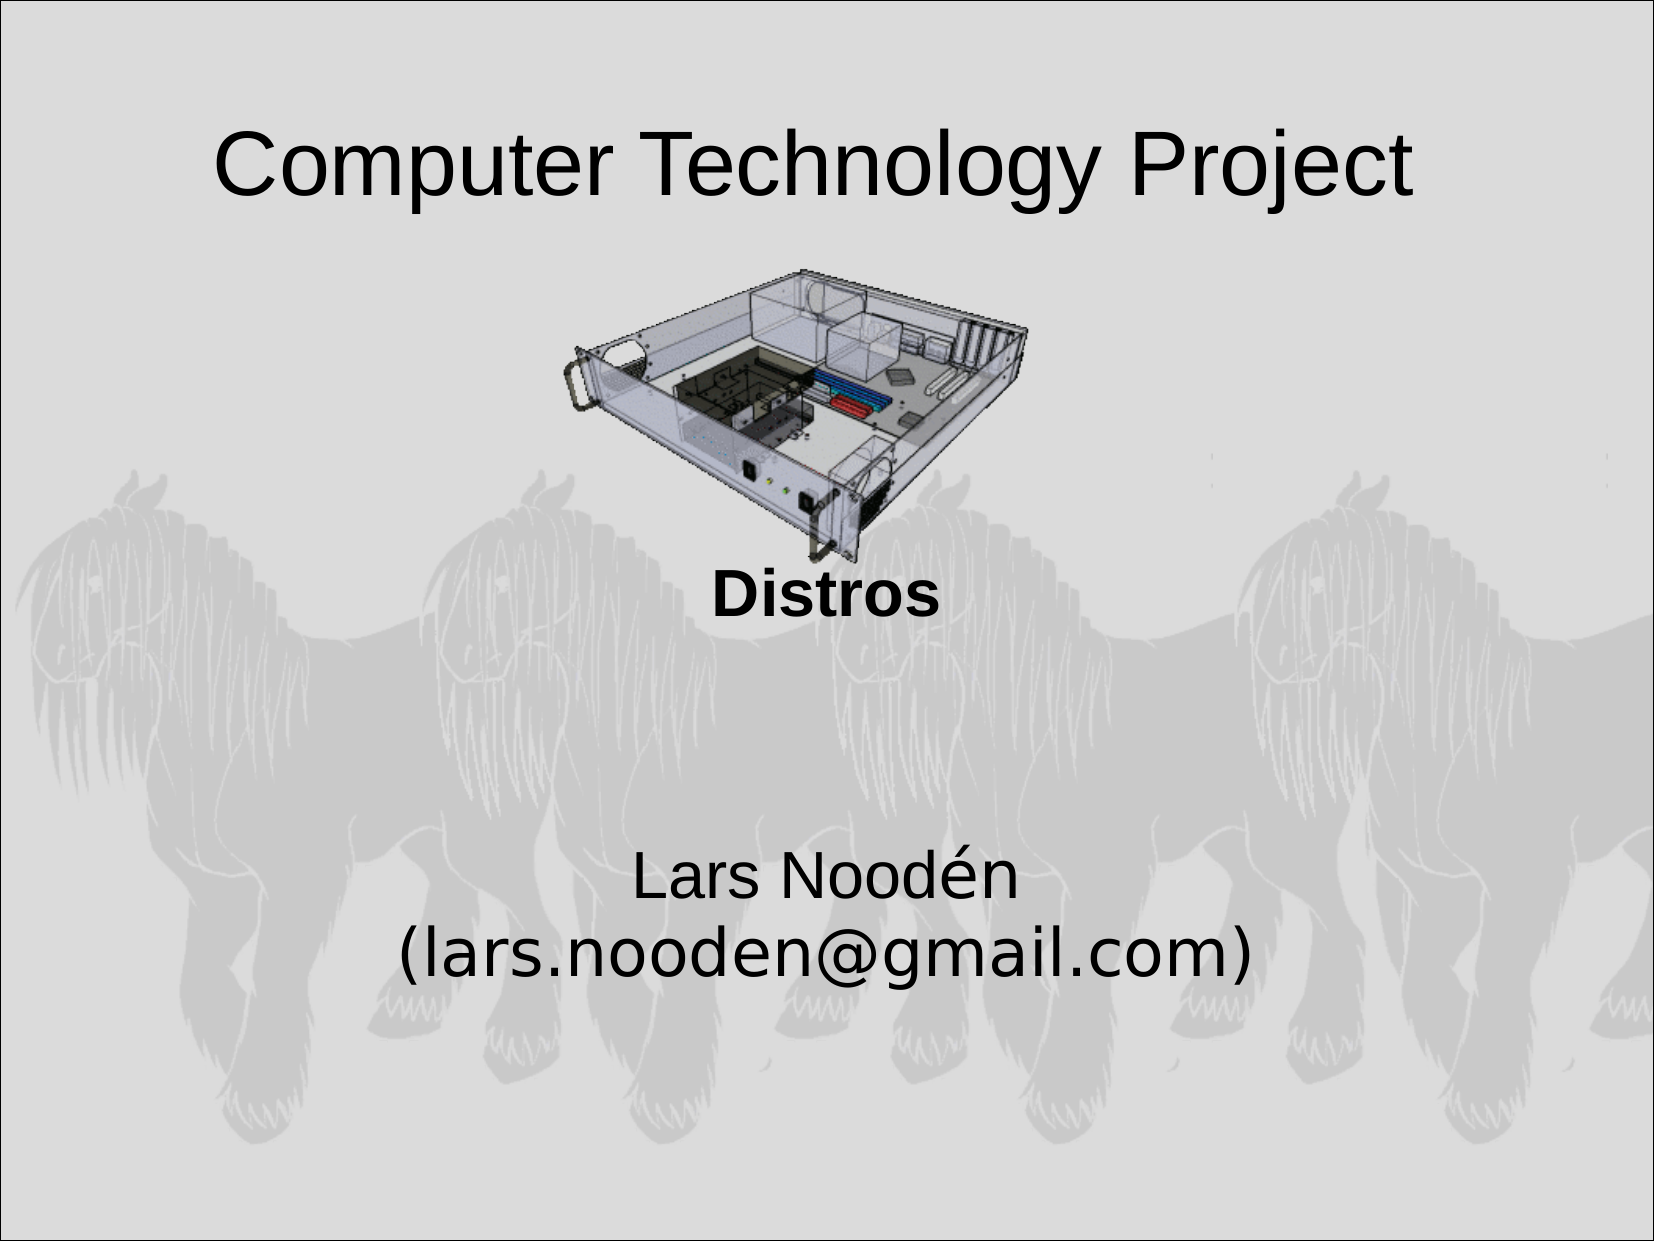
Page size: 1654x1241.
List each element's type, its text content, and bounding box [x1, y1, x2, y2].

title Computer Technology Project [82, 59, 1571, 267]
subtitle Distros Lars Noodén (lars.nooden@gmail.com) [82, 290, 1571, 1109]
picture [562, 267, 1032, 290]
